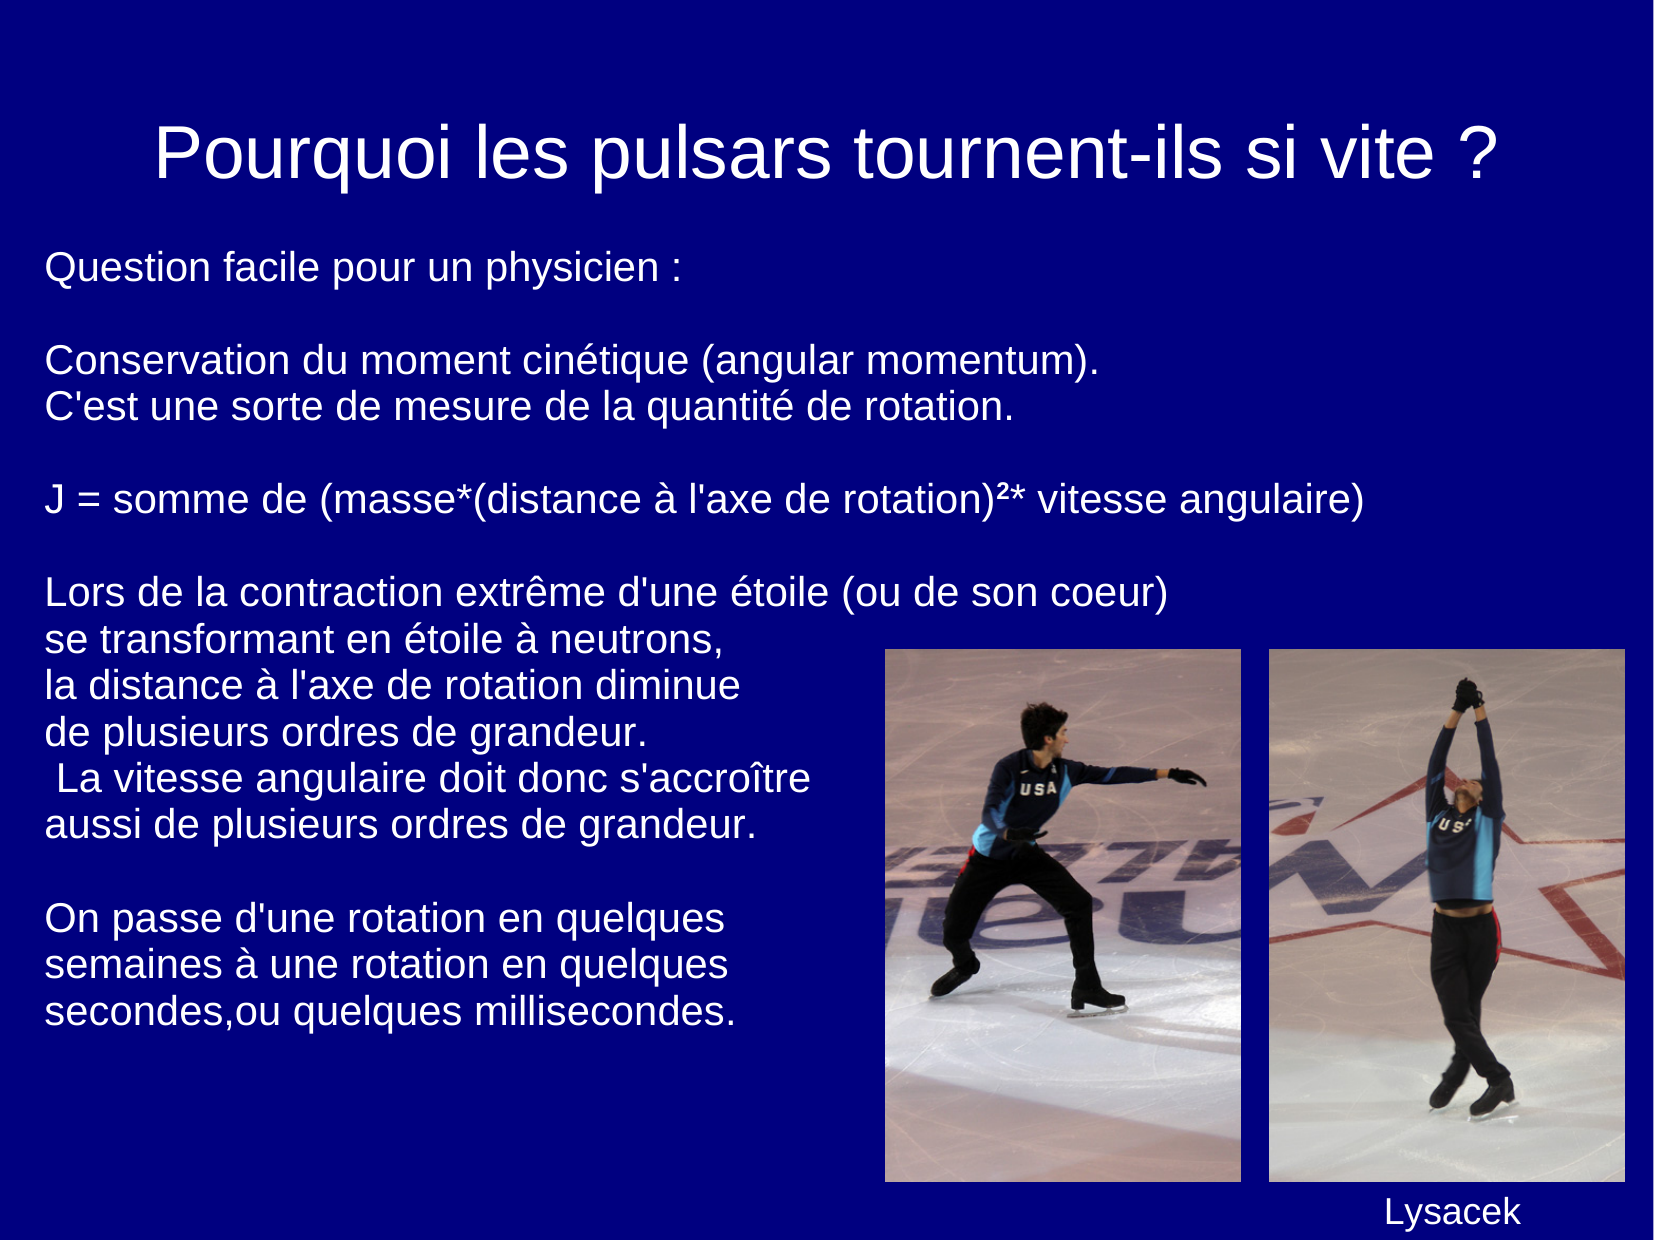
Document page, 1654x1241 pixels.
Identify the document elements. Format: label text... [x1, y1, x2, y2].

title Pourquoi les pulsars tournent-ils si vite ? [82, 49, 1571, 257]
picture [885, 649, 1241, 1182]
text_box Lysacek [1369, 1183, 1536, 1241]
picture [1269, 649, 1625, 1182]
text_box Question facile pour un physicien : Conservation du moment cinétique (angular momentum). C'est une sorte de mesure de la quantité de rotation. J = somme de (masse*(distance à l'axe de rotation)2* vitesse angulaire) Lors de la contraction extrême d'une étoile (ou de son coeur) se transformant en étoile à neutrons, la distance à l'axe de rotation diminue de plusieurs ordres de grandeur. La vitesse angulaire doit donc s'accroître aussi de plusieurs ordres de grandeur. On passe d'une rotation en quelques semaines à une rotation en quelques secondes,ou quelques millisecondes. [29, 236, 1380, 1182]
